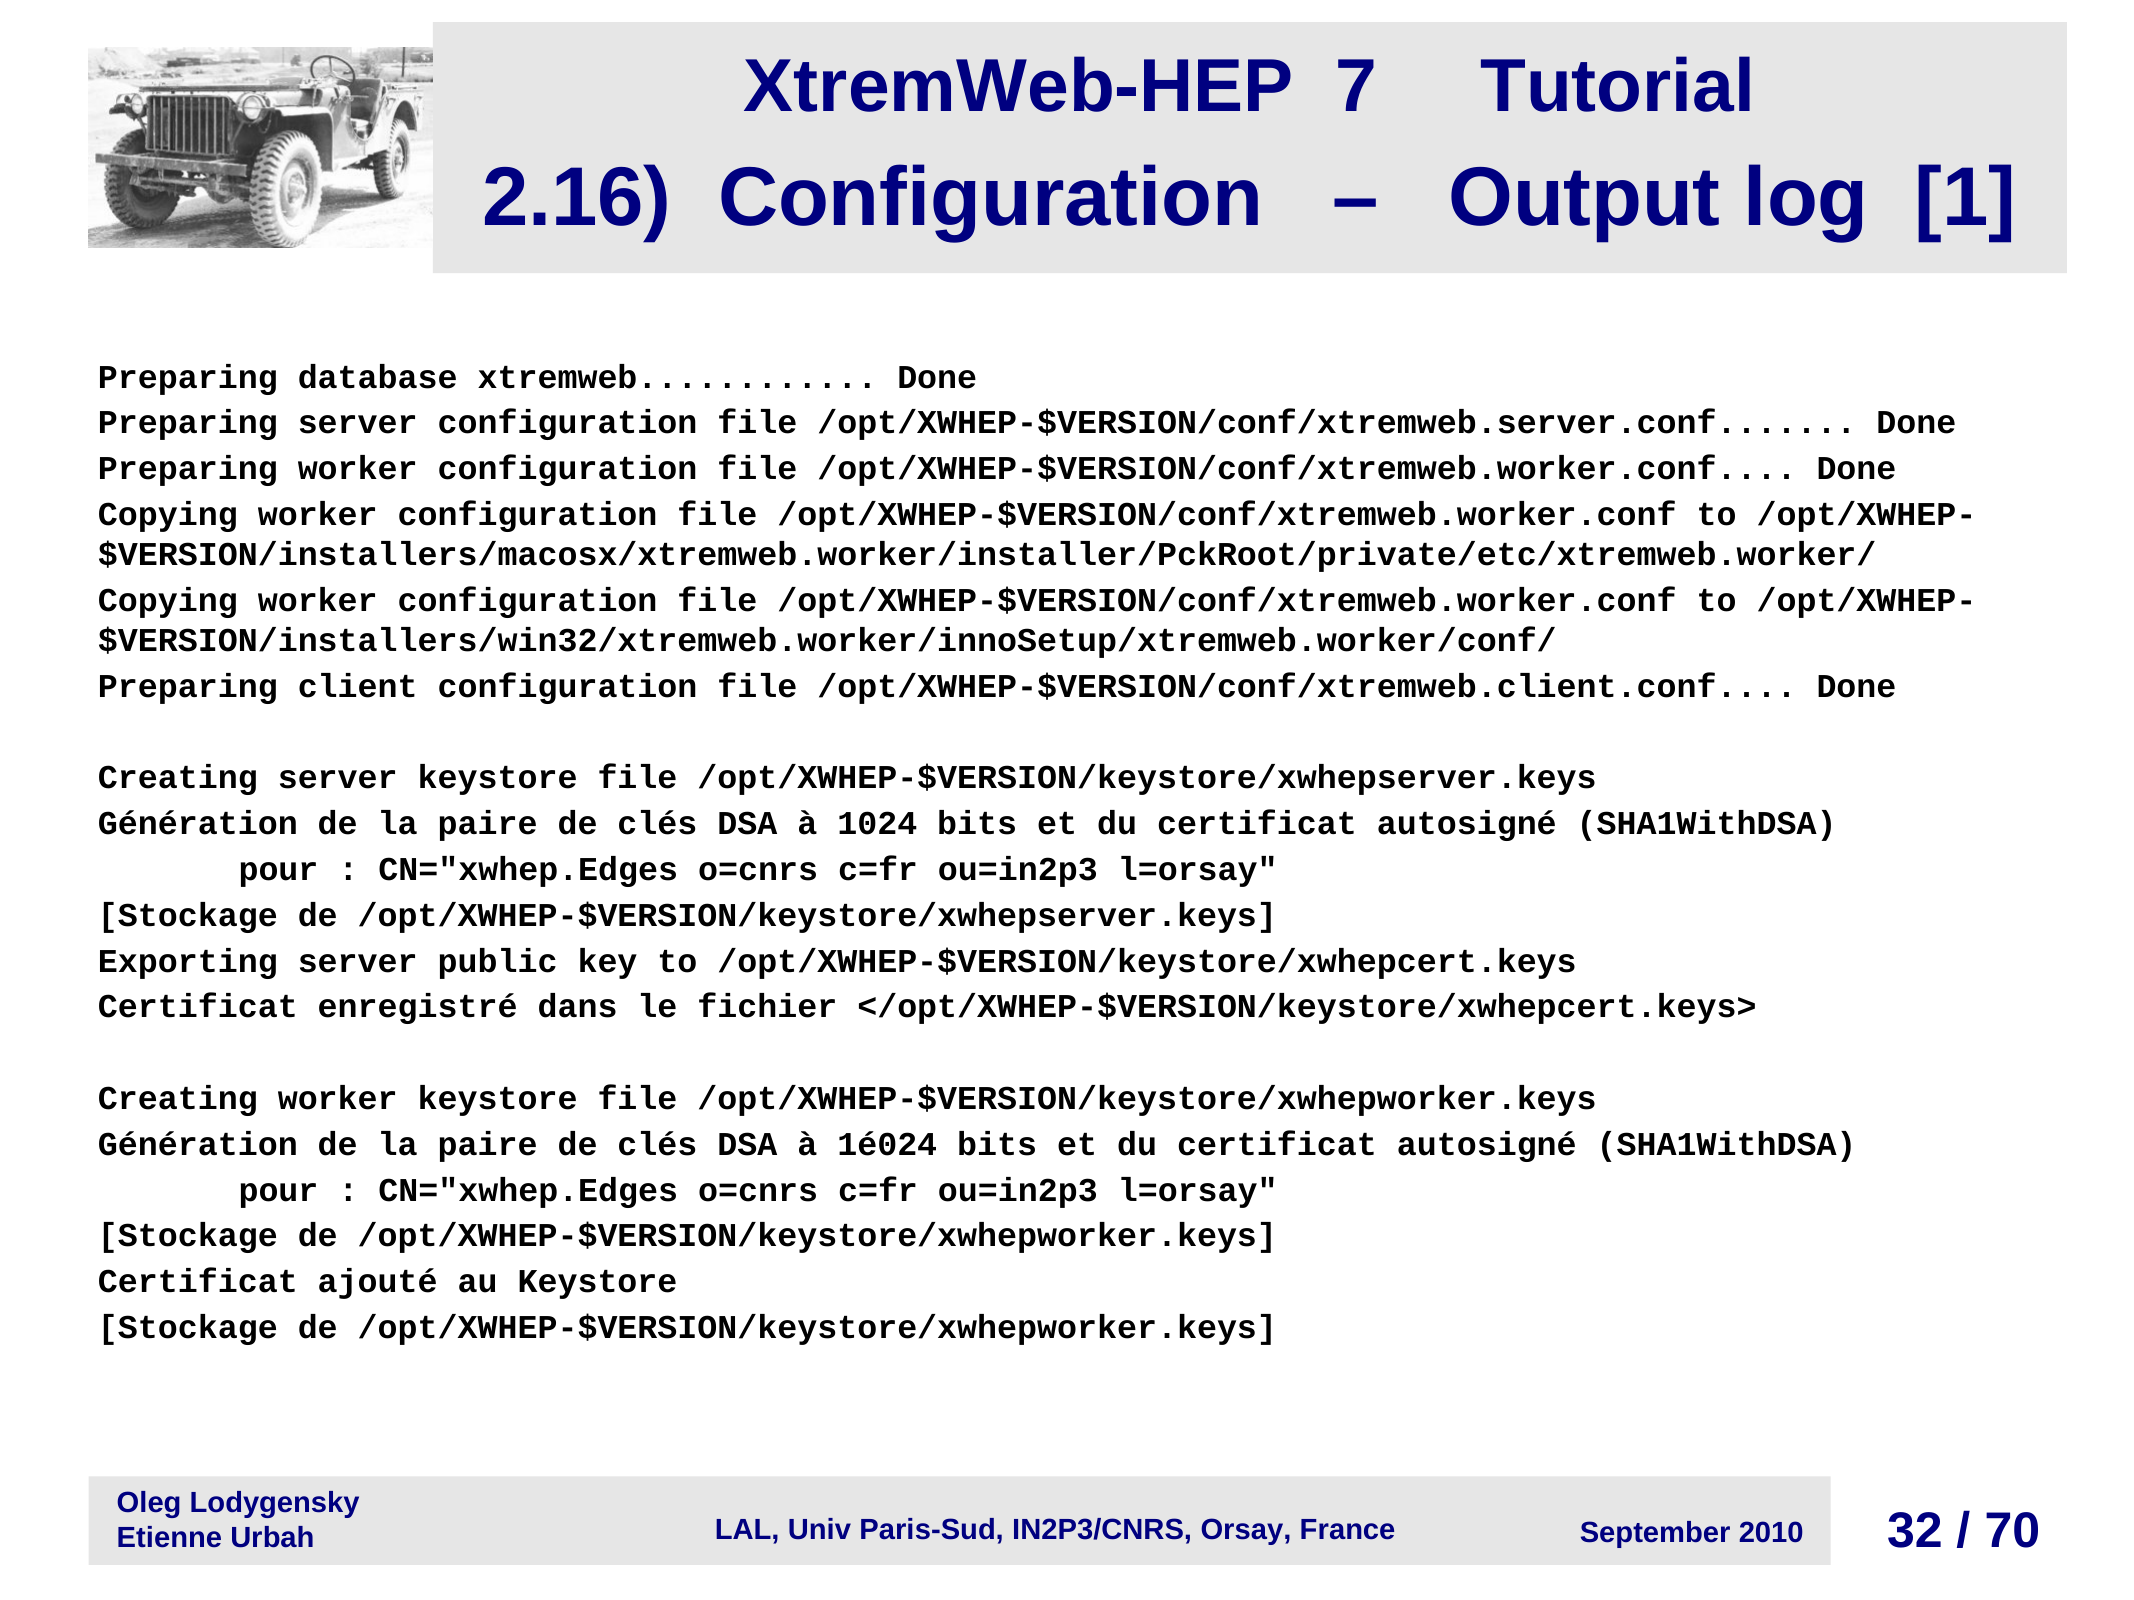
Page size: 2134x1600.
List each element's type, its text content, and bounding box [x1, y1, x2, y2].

text_box Preparing database xtremweb............ Done Preparing server configuration file /opt/XWHEP-$VERSION/conf/xtremweb.server.conf....... Done Preparing worker configuration file /opt/XWHEP-$VERSION/conf/xtremweb.worker.conf.... Done Copying worker configuration file /opt/XWHEP-$VERSION/conf/xtremweb.worker.conf to /opt/XWHEP-$VERSION/installers/macosx/xtremweb.worker/installer/PckRoot/private/etc/xtremweb.worker/ Copying worker configuration file /opt/XWHEP-$VERSION/conf/xtremweb.worker.conf to /opt/XWHEP-$VERSION/installers/win32/xtremweb.worker/innoSetup/xtremweb.worker/conf/ Preparing client configuration file /opt/XWHEP-$VERSION/conf/xtremweb.client.conf.... Done Creating server keystore file /opt/XWHEP-$VERSION/keystore/xwhepserver.keys Génération de la paire de clés DSA à 1024 bits et du certificat autosigné (SHA1WithDSA) pour : CN="xwhep.Edges o=cnrs c=fr ou=in2p3 l=orsay" [Stockage de /opt/XWHEP-$VERSION/keystore/xwhepserver.keys] Exporting server public key to /opt/XWHEP-$VERSION/keystore/xwhepcert.keys Certificat enregistré dans le fichier </opt/XWHEP-$VERSION/keystore/xwhepcert.keys> Creating worker keystore file /opt/XWHEP-$VERSION/keystore/xwhepworker.keys Génération de la paire de clés DSA à 1é024 bits et du certificat autosigné (SHA1WithDSA) pour : CN="xwhep.Edges o=cnrs c=fr ou=in2p3 l=orsay" [Stockage de /opt/XWHEP-$VERSION/keystore/xwhepworker.keys] Certificat ajouté au Keystore [Stockage de /opt/XWHEP-$VERSION/keystore/xwhepworker.keys] [88, 354, 2067, 1372]
title 2.16) Configuration – Output log [1] [442, 118, 2067, 266]
picture [88, 47, 433, 248]
